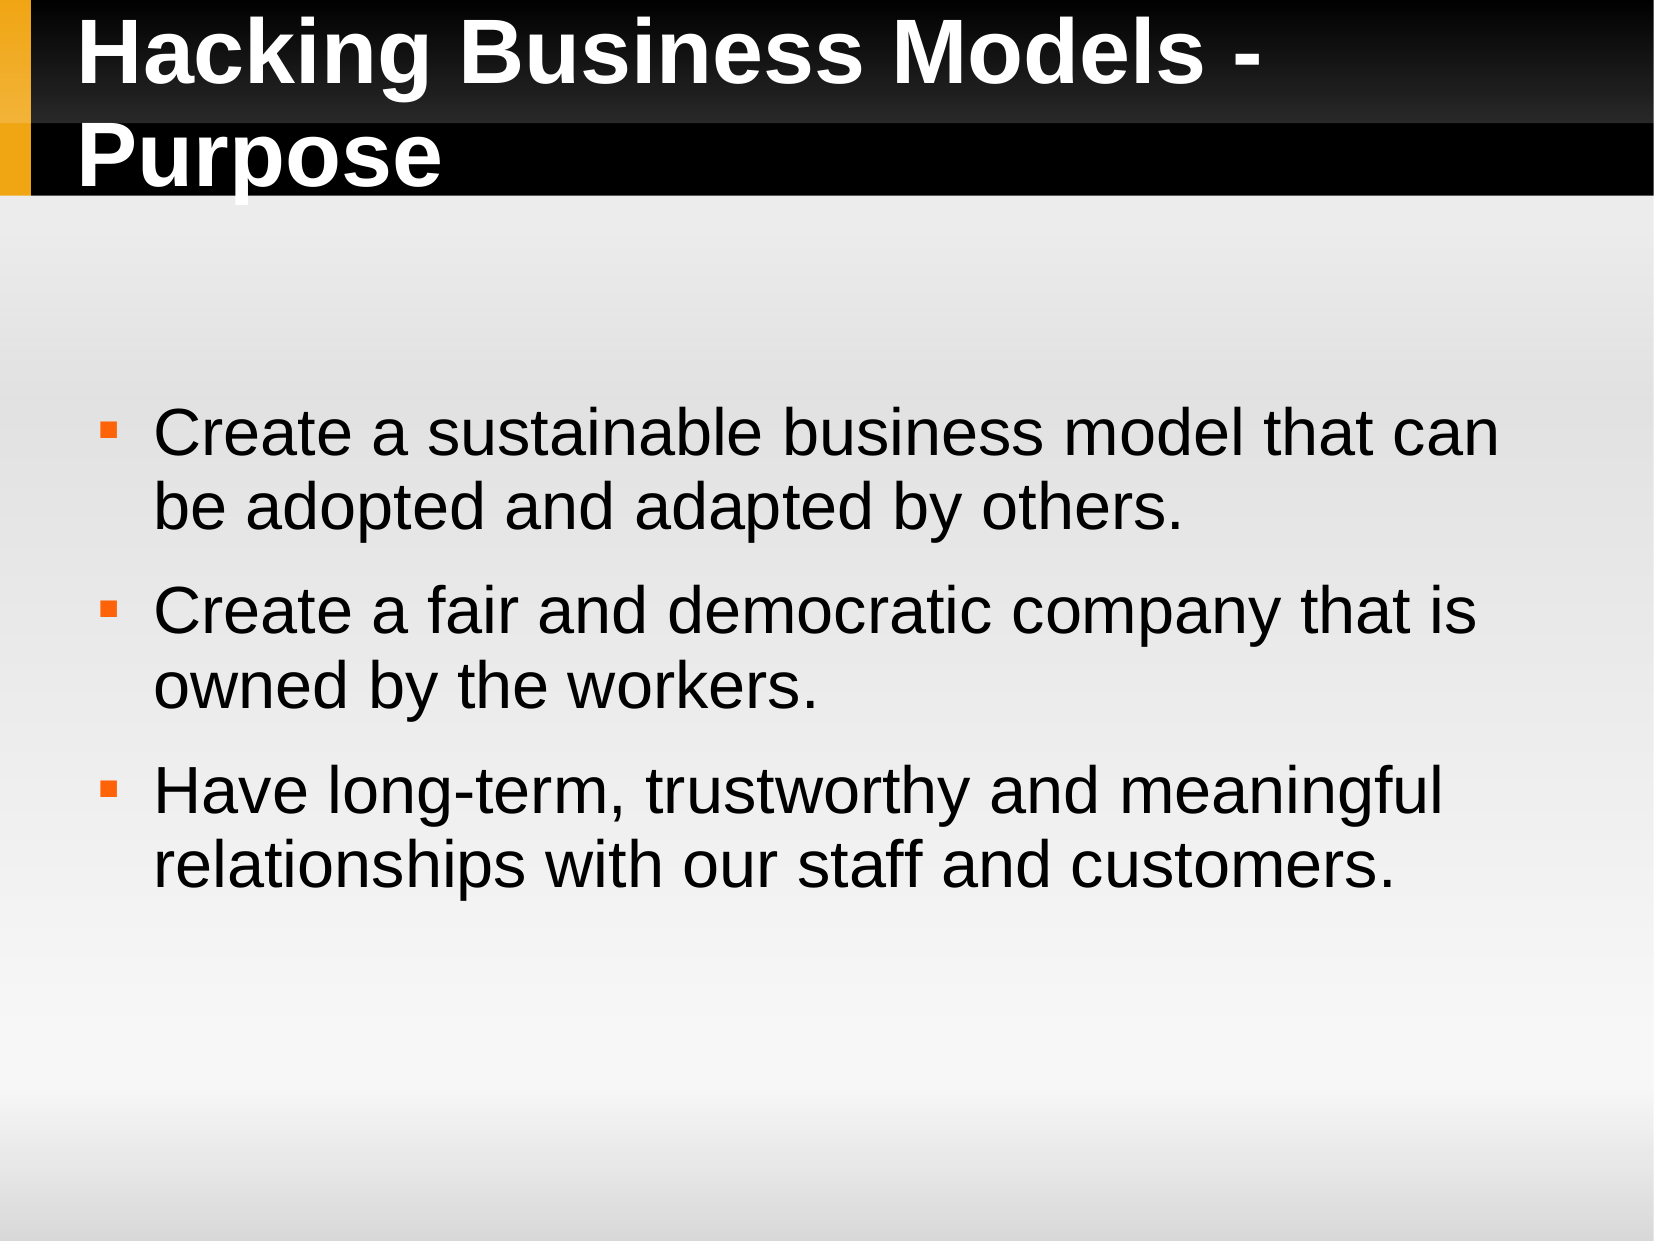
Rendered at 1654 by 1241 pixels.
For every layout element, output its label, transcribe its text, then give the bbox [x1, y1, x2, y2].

title Hacking Business Models - Purpose [76, 1, 1565, 207]
picture [0, 0, 1654, 1241]
list Create a sustainable business model that can be adopted and adapted by others. Create a fair and democratic company that is owned by the workers. Have long-term, trustworthy and meaningful relationships with our staff and customers. [82, 290, 1571, 1094]
